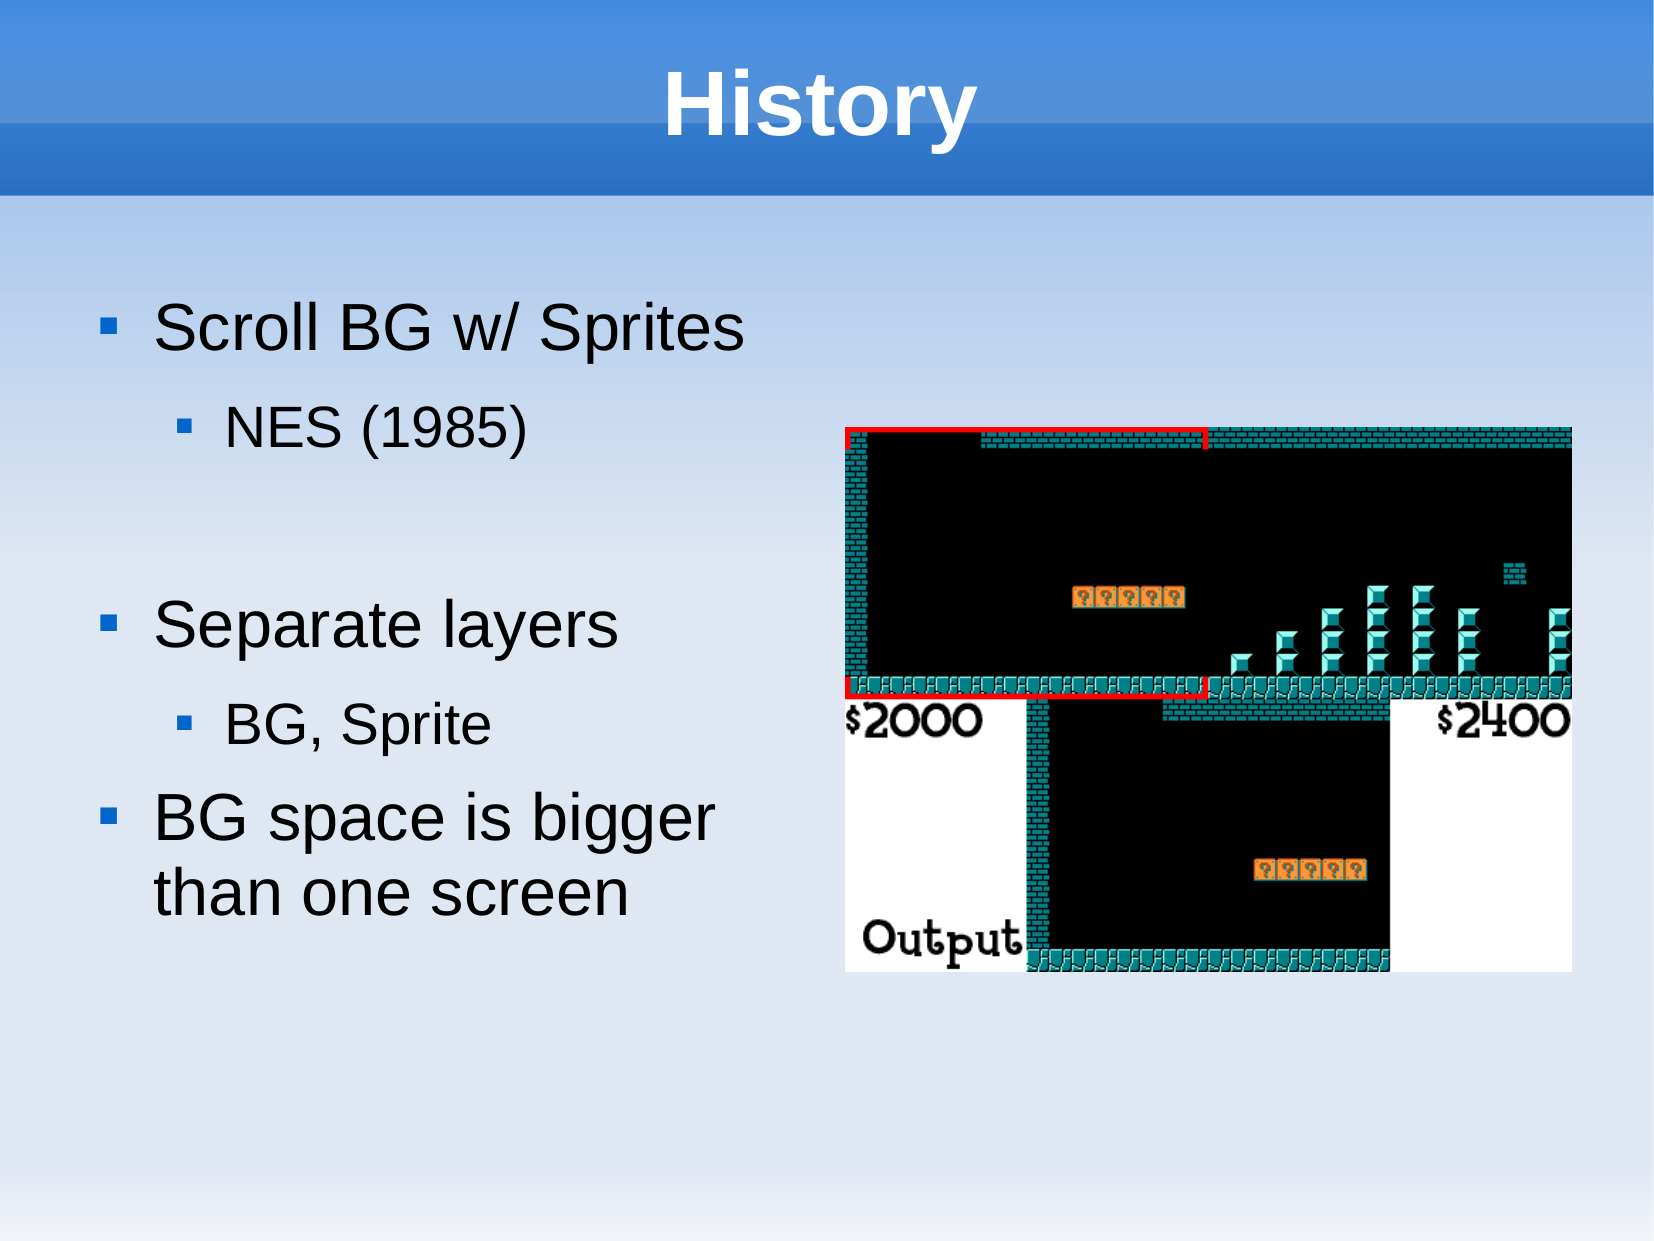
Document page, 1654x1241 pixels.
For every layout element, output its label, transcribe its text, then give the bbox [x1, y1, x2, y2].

title History [76, 0, 1565, 208]
picture [0, 0, 1654, 1241]
list Scroll BG w/ Sprites NES (1985) Separate layers BG, Sprite BG space is bigger than one screen [82, 290, 809, 1109]
